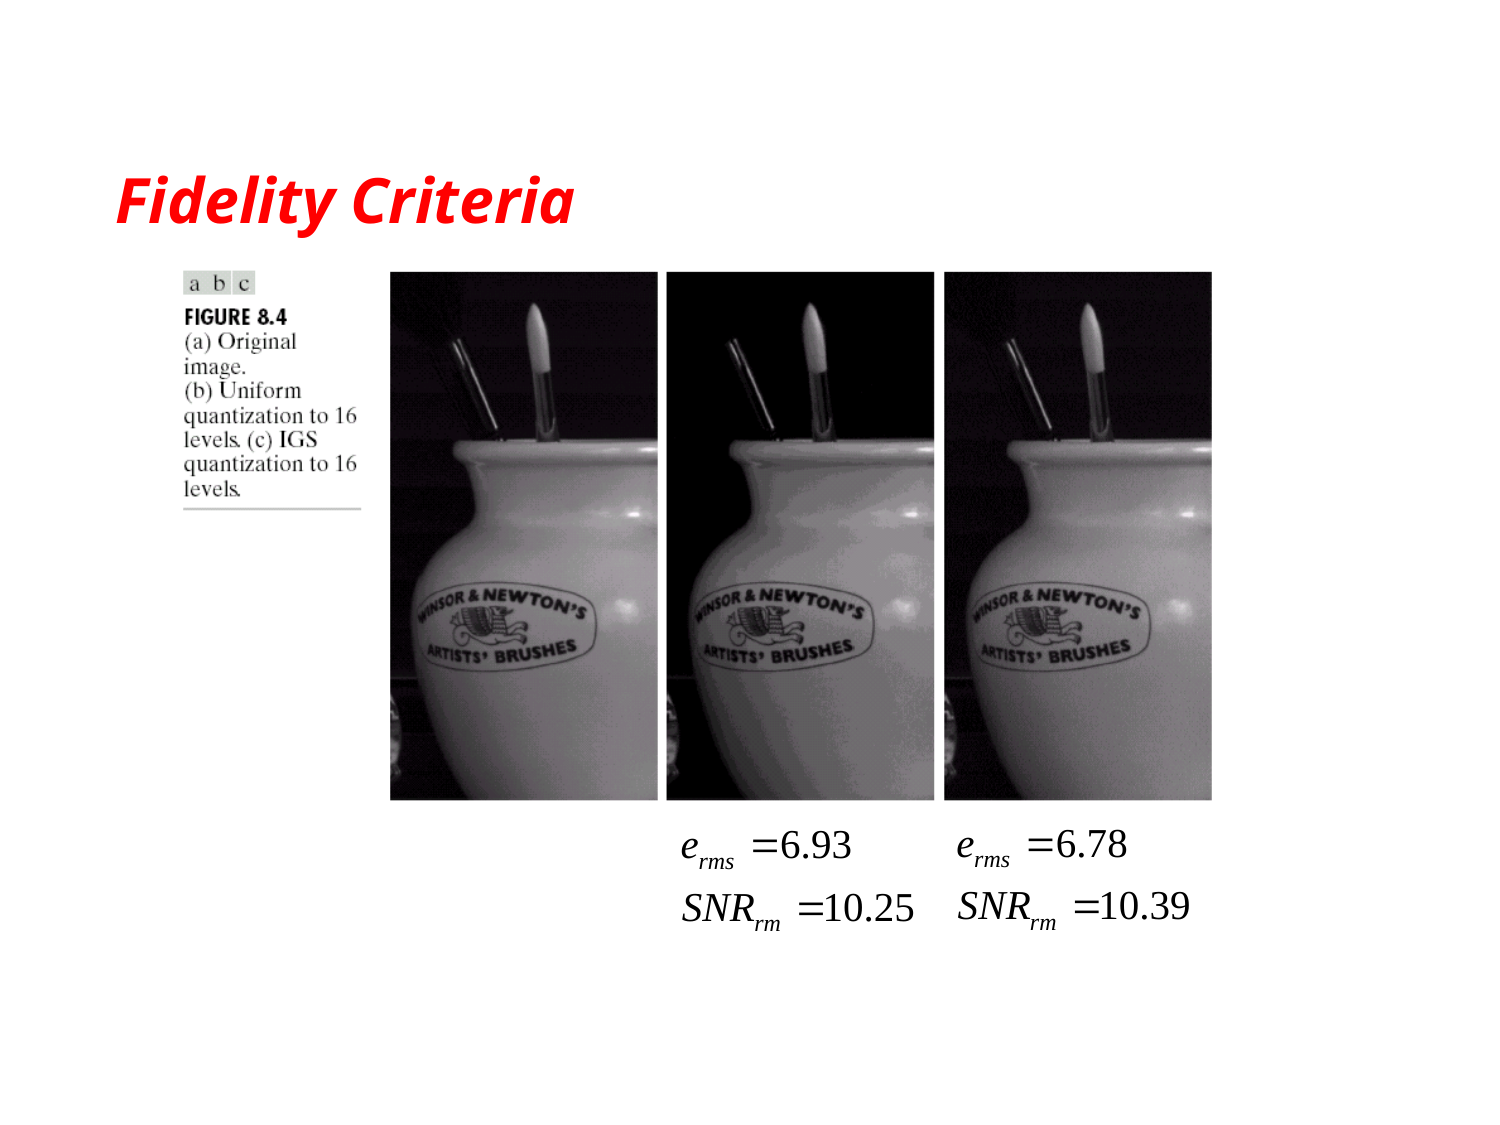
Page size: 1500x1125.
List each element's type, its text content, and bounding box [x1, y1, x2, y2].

text_box Fidelity Criteria [101, 55, 1377, 244]
picture [177, 267, 1217, 809]
chart [950, 816, 1198, 940]
chart [675, 818, 922, 942]
